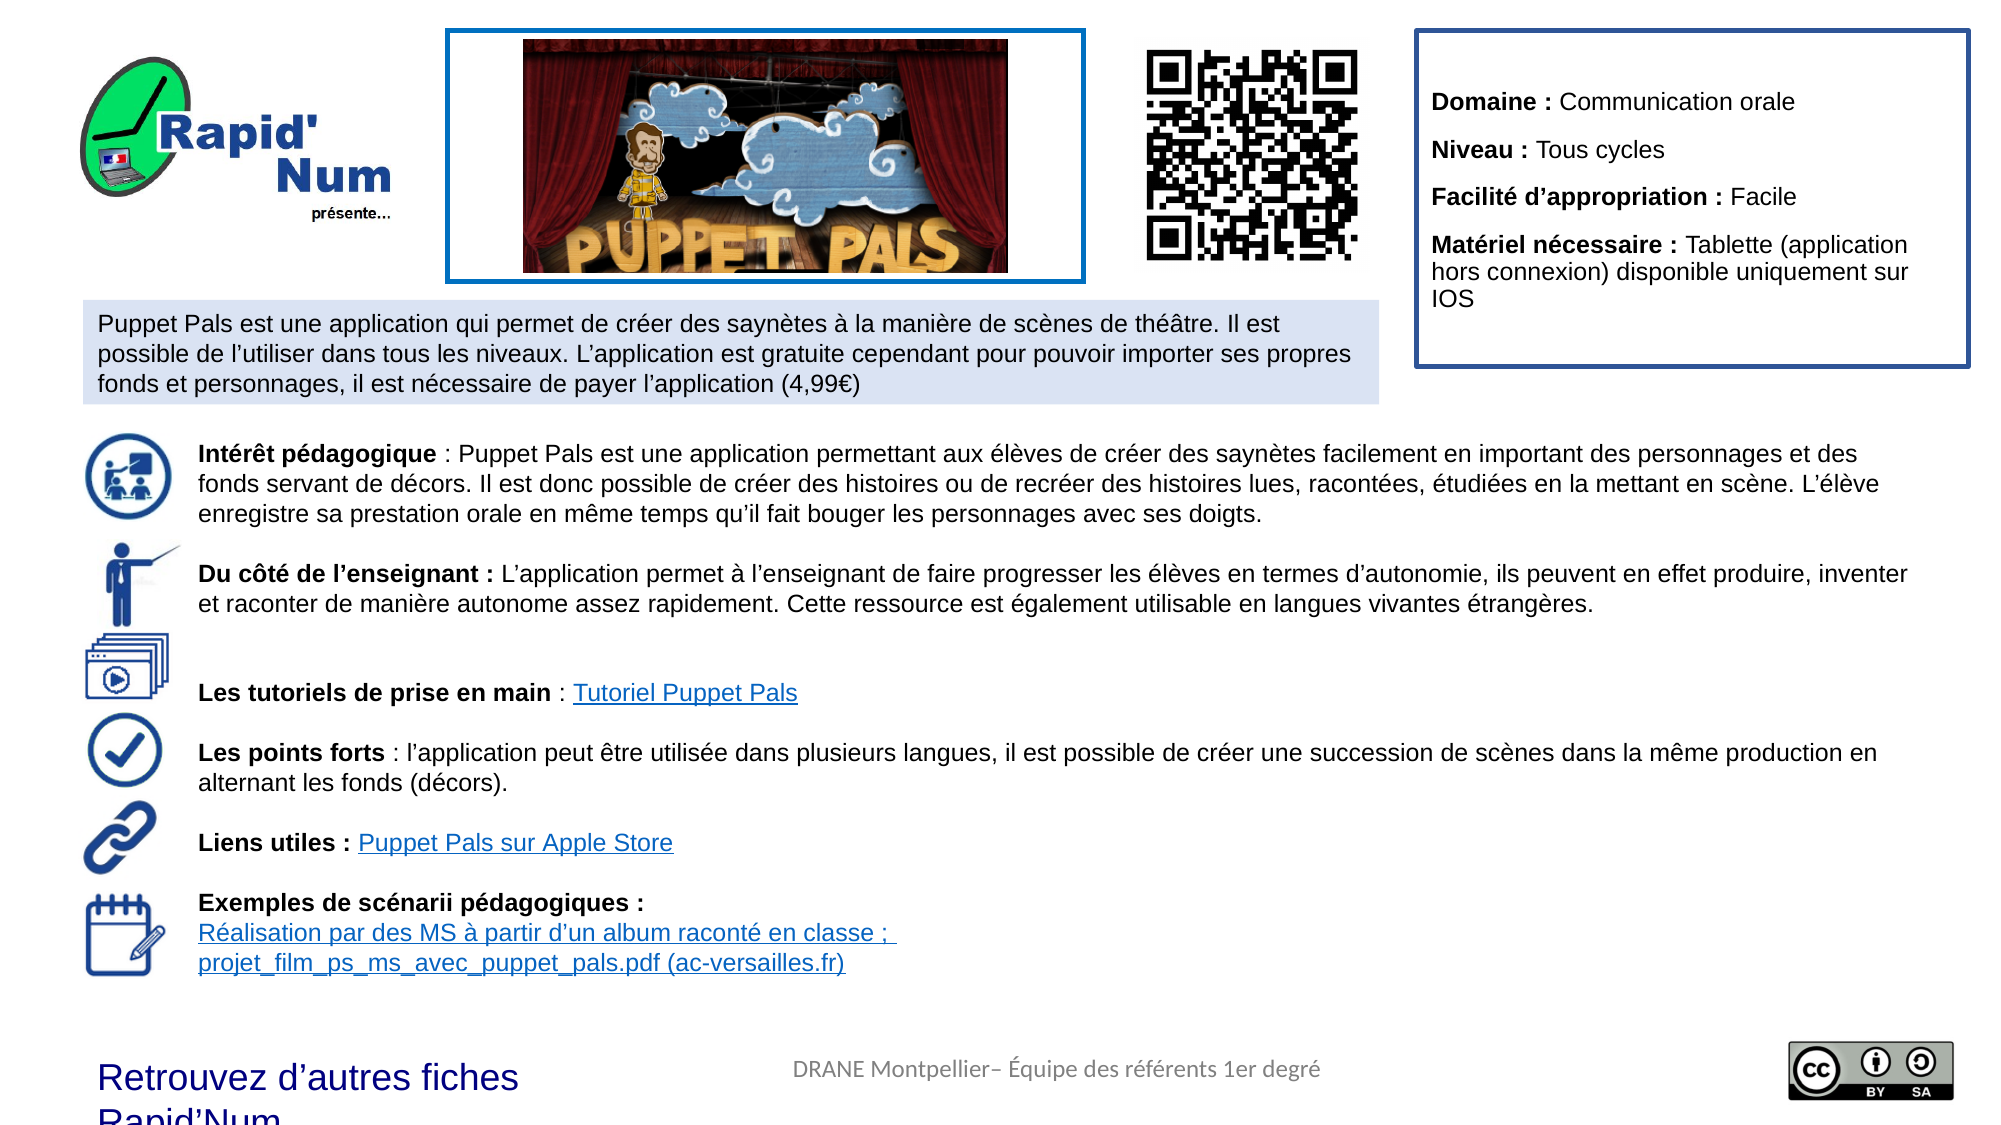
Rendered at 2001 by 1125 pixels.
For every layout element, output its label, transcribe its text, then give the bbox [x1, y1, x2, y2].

picture [78, 539, 182, 792]
text_box Domaine : Communication orale Niveau : Tous cycles Facilité d’appropriation : Facile Matériel nécessaire : Tablette (application hors connexion) disponible uniquement sur IOS [1416, 30, 1969, 367]
picture [78, 890, 170, 981]
text_box Retrouvez d’autres fiches Rapid’Num [82, 1045, 624, 1125]
picture [78, 795, 162, 880]
picture [64, 45, 411, 232]
text_box Intérêt pédagogique : Puppet Pals est une application permettant aux élèves de créer des saynètes facilement en important des personnages et des fonds servant de décors. Il est donc possible de créer des histoires ou de recréer des histoires lues, racontées, étudiées en la mettant en scène. L’élève enregistre sa prestation orale en même temps qu’il fait bouger les personnages avec ses doigts. Du côté de l’enseignant : L’application permet à l’enseignant de faire progresser les élèves en termes d’autonomie, ils peuvent en effet produire, inventer et raconter de manière autonome assez rapidement. Cette ressource est également utilisable en langues vivantes étrangères. Les tutoriels de prise en main : Tutoriel Puppet Pals Les points forts : l’application peut être utilisée dans plusieurs langues, il est possible de créer une succession de scènes dans la même production en alternant les fonds (décors). Liens utiles : Puppet Pals sur Apple Store Exemples de scénarii pédagogiques : Réalisation par des MS à partir d’un album raconté en classe ; projet_film_ps_ms_avec_puppet_pals.pdf (ac-versailles.fr) [183, 430, 1932, 1014]
picture [523, 39, 1008, 274]
text_box Puppet Pals est une application qui permet de créer des saynètes à la manière de scènes de théâtre. Il est possible de l’utiliser dans tous les niveaux. L’application est gratuite cependant pour pouvoir importer ses propres fonds et personnages, il est nécessaire de payer l’application (4,99€) [83, 299, 1380, 405]
picture [1781, 1037, 1956, 1105]
picture [83, 431, 174, 522]
picture [1134, 37, 1370, 273]
text_box DRANE Montpellier– Équipe des référents 1er degré [493, 1044, 1622, 1105]
